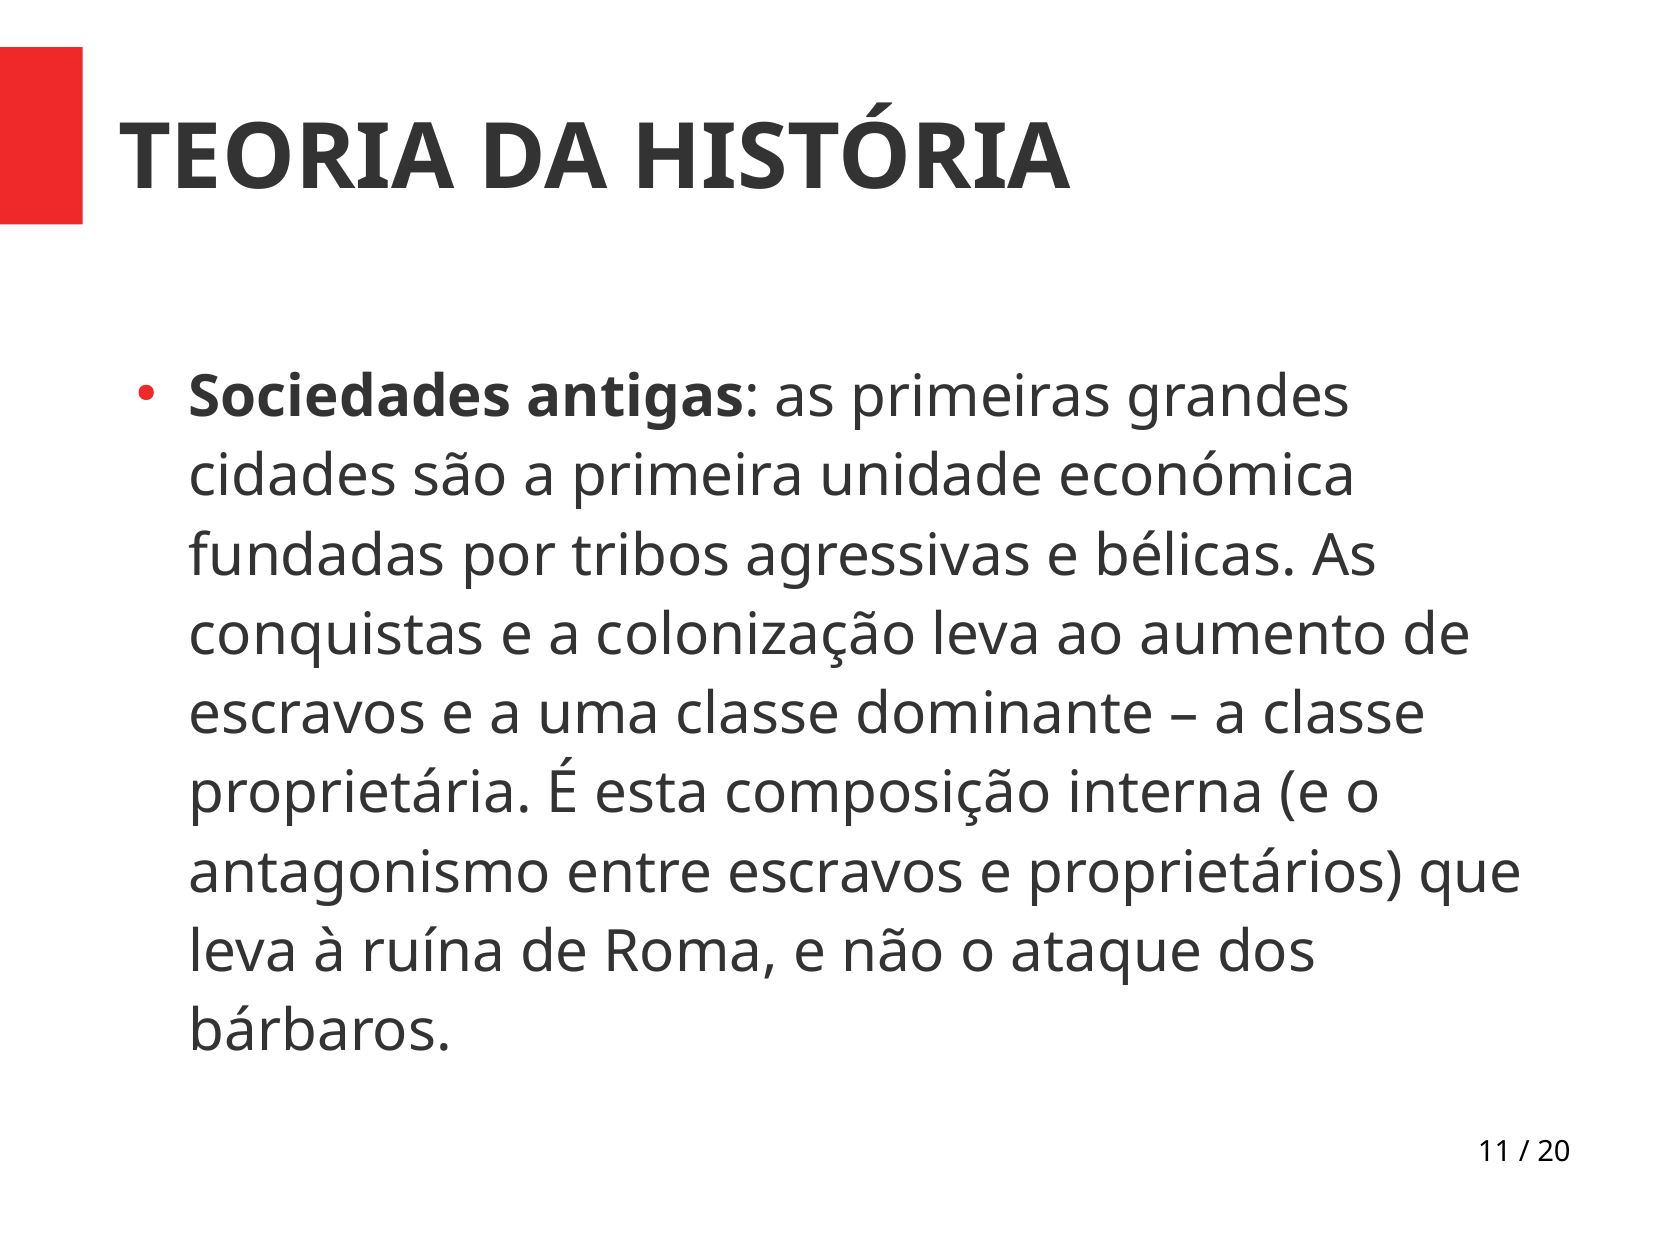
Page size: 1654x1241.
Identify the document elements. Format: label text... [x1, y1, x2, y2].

list Sociedades antigas: as primeiras grandes cidades são a primeira unidade económica fundadas por tribos agressivas e bélicas. As conquistas e a colonização leva ao aumento de escravos e a uma classe dominante – a classe proprietária. É esta composição interna (e o antagonismo entre escravos e proprietários) que leva à ruína de Roma, e não o ataque dos bárbaros. [118, 354, 1536, 1074]
title TEORIA DA HISTÓRIA [118, 49, 1571, 257]
